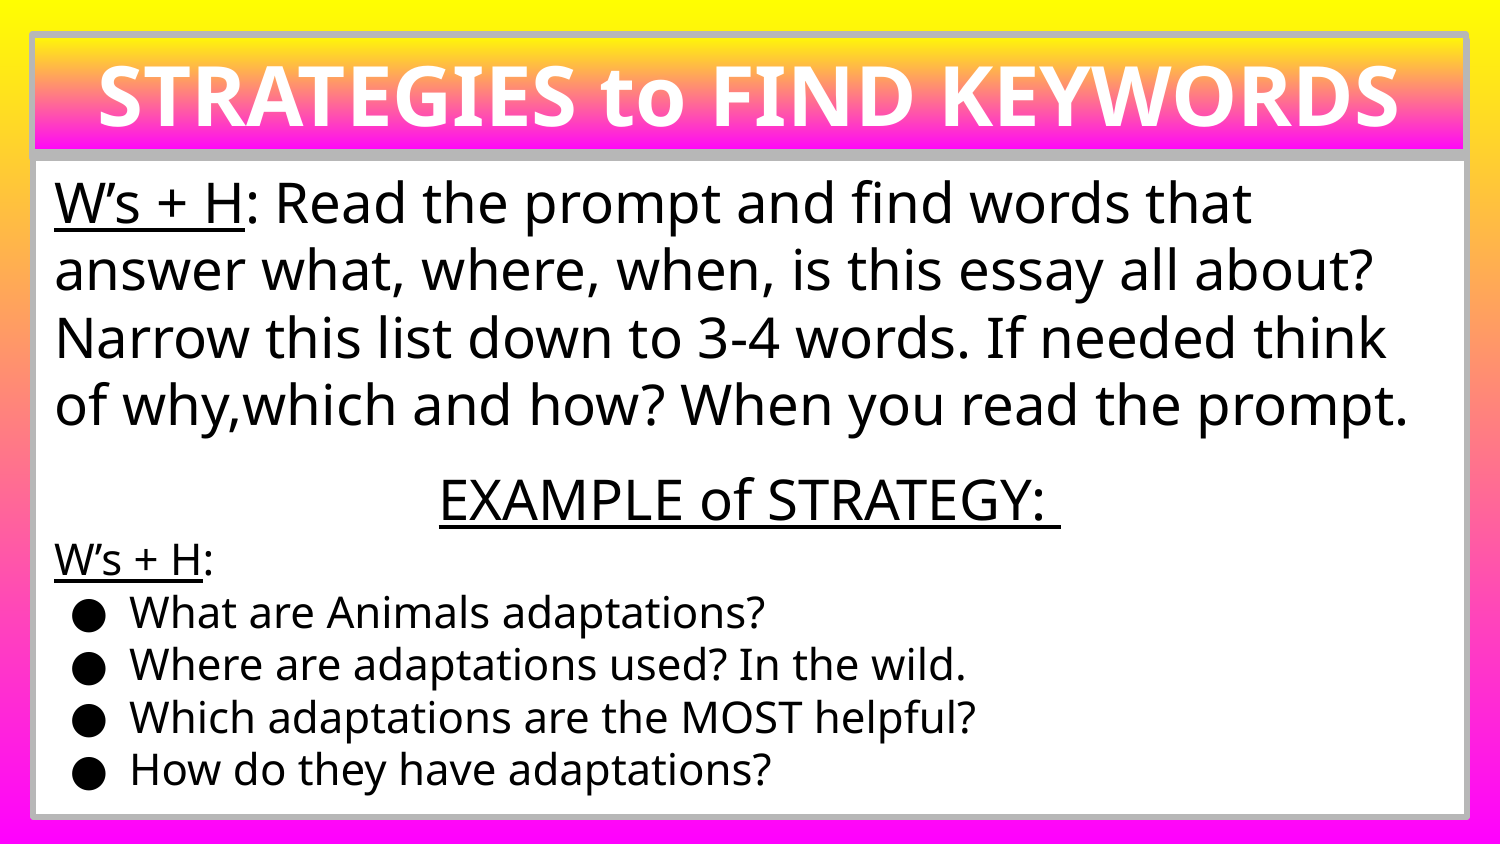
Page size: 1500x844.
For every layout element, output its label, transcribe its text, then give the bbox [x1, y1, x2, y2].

text_box [32, 40, 1467, 817]
text_box W’s + H: Read the prompt and find words that answer what, where, when, is this essay all about? Narrow this list down to 3-4 words. If needed think of why,which and how? When you read the prompt. EXAMPLE of STRATEGY: W’s + H: What are Animals adaptations? Where are adaptations used? In the wild. Which adaptations are the MOST helpful? How do they have adaptations? [39, 152, 1461, 806]
text_box STRATEGIES to FIND KEYWORDS [32, 34, 1466, 153]
